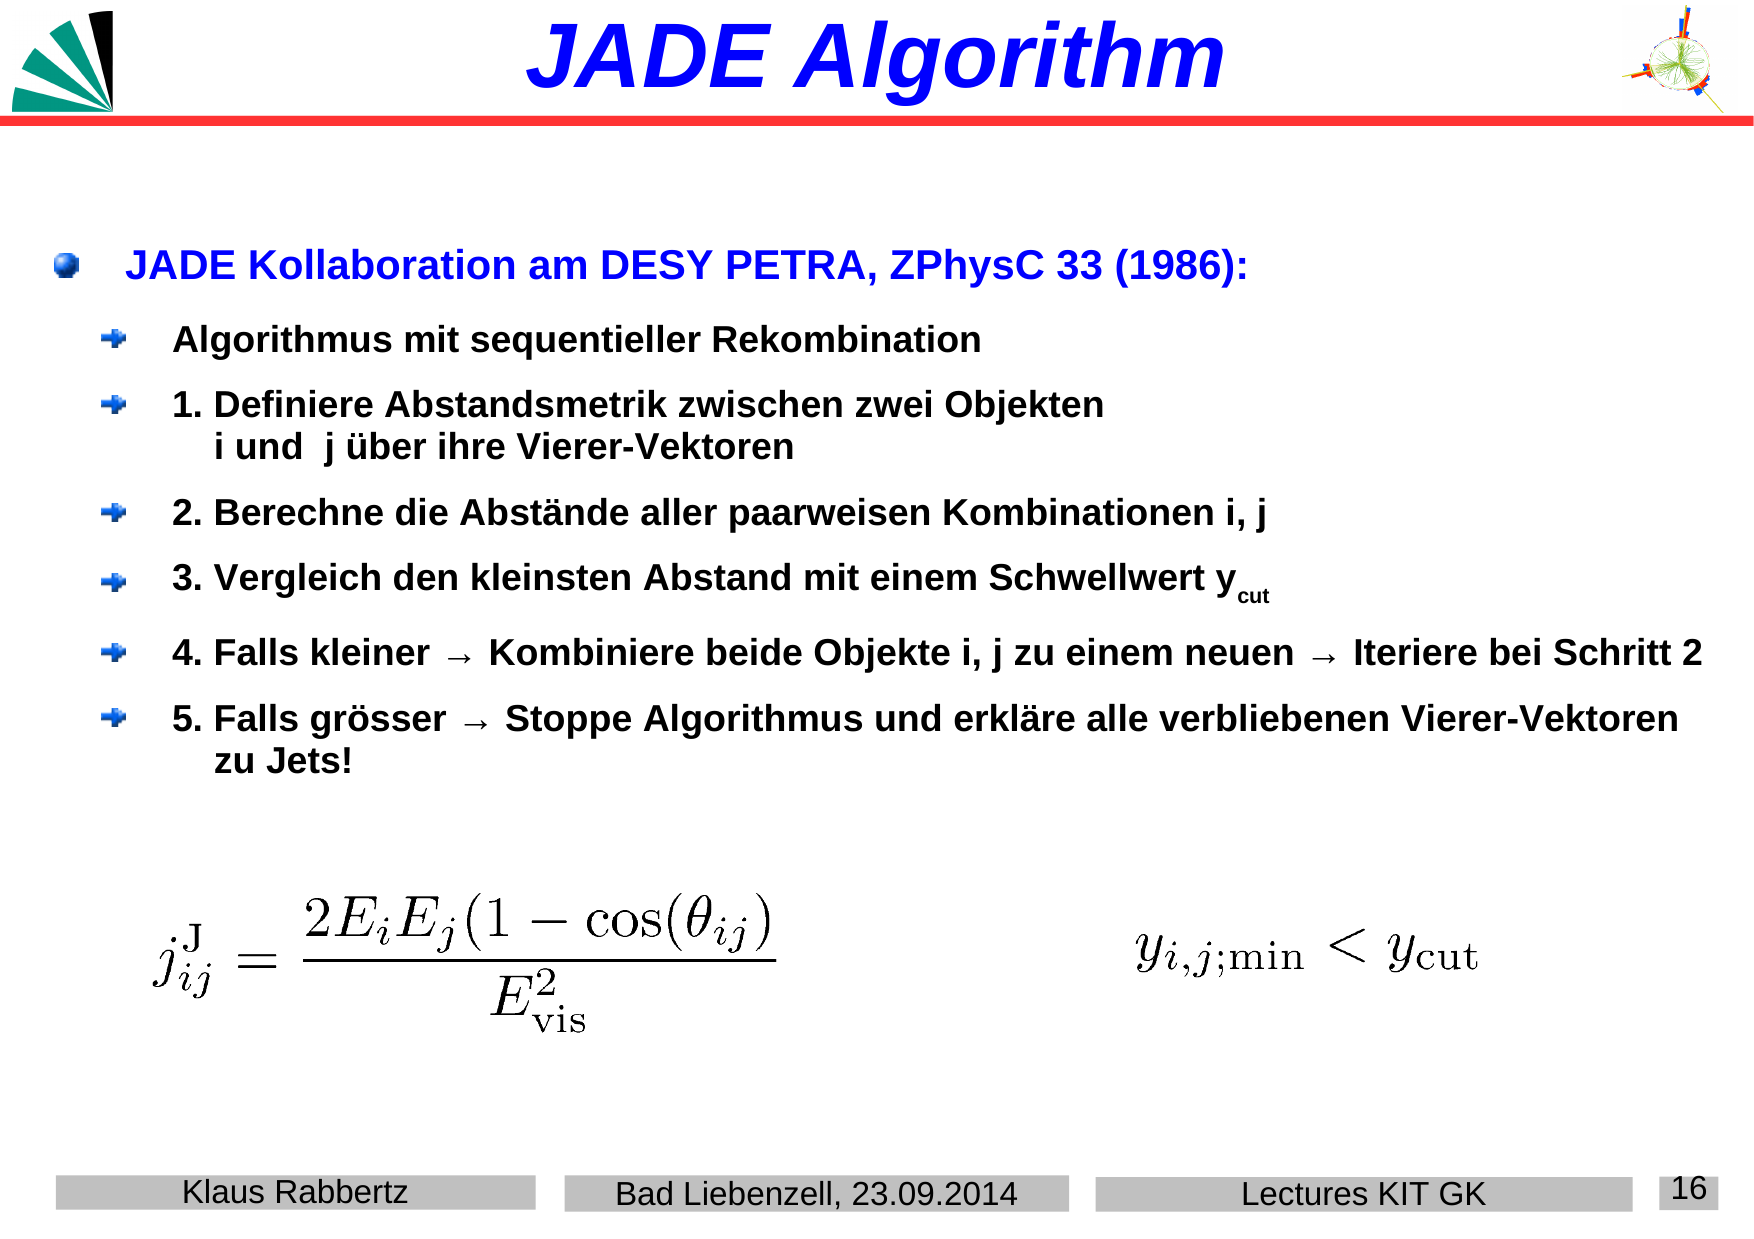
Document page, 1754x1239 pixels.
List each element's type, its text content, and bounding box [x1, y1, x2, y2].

picture [12, 11, 113, 113]
picture [143, 884, 779, 1036]
list JADE Kollaboration am DESY PETRA, ZPhysC 33 (1986): Algorithmus mit sequentieller Rekombination 1. Definiere Abstandsmetrik zwischen zwei Objekten i und j über ihre Vierer-Vektoren 2. Berechne die Abstände aller paarweisen Kombinationen i, j 3. Vergleich den kleinsten Abstand mit einem Schwellwert ycut 4. Falls kleiner → Kombiniere beide Objekte i, j zu einem neuen → Iteriere bei Schritt 2 5. Falls grösser → Stoppe Algorithmus und erkläre alle verbliebenen Vierer-Vektoren zu Jets! [42, 242, 1719, 782]
picture [1622, 5, 1738, 113]
title JADE Algorithm [153, 0, 1600, 113]
picture [1124, 921, 1487, 980]
